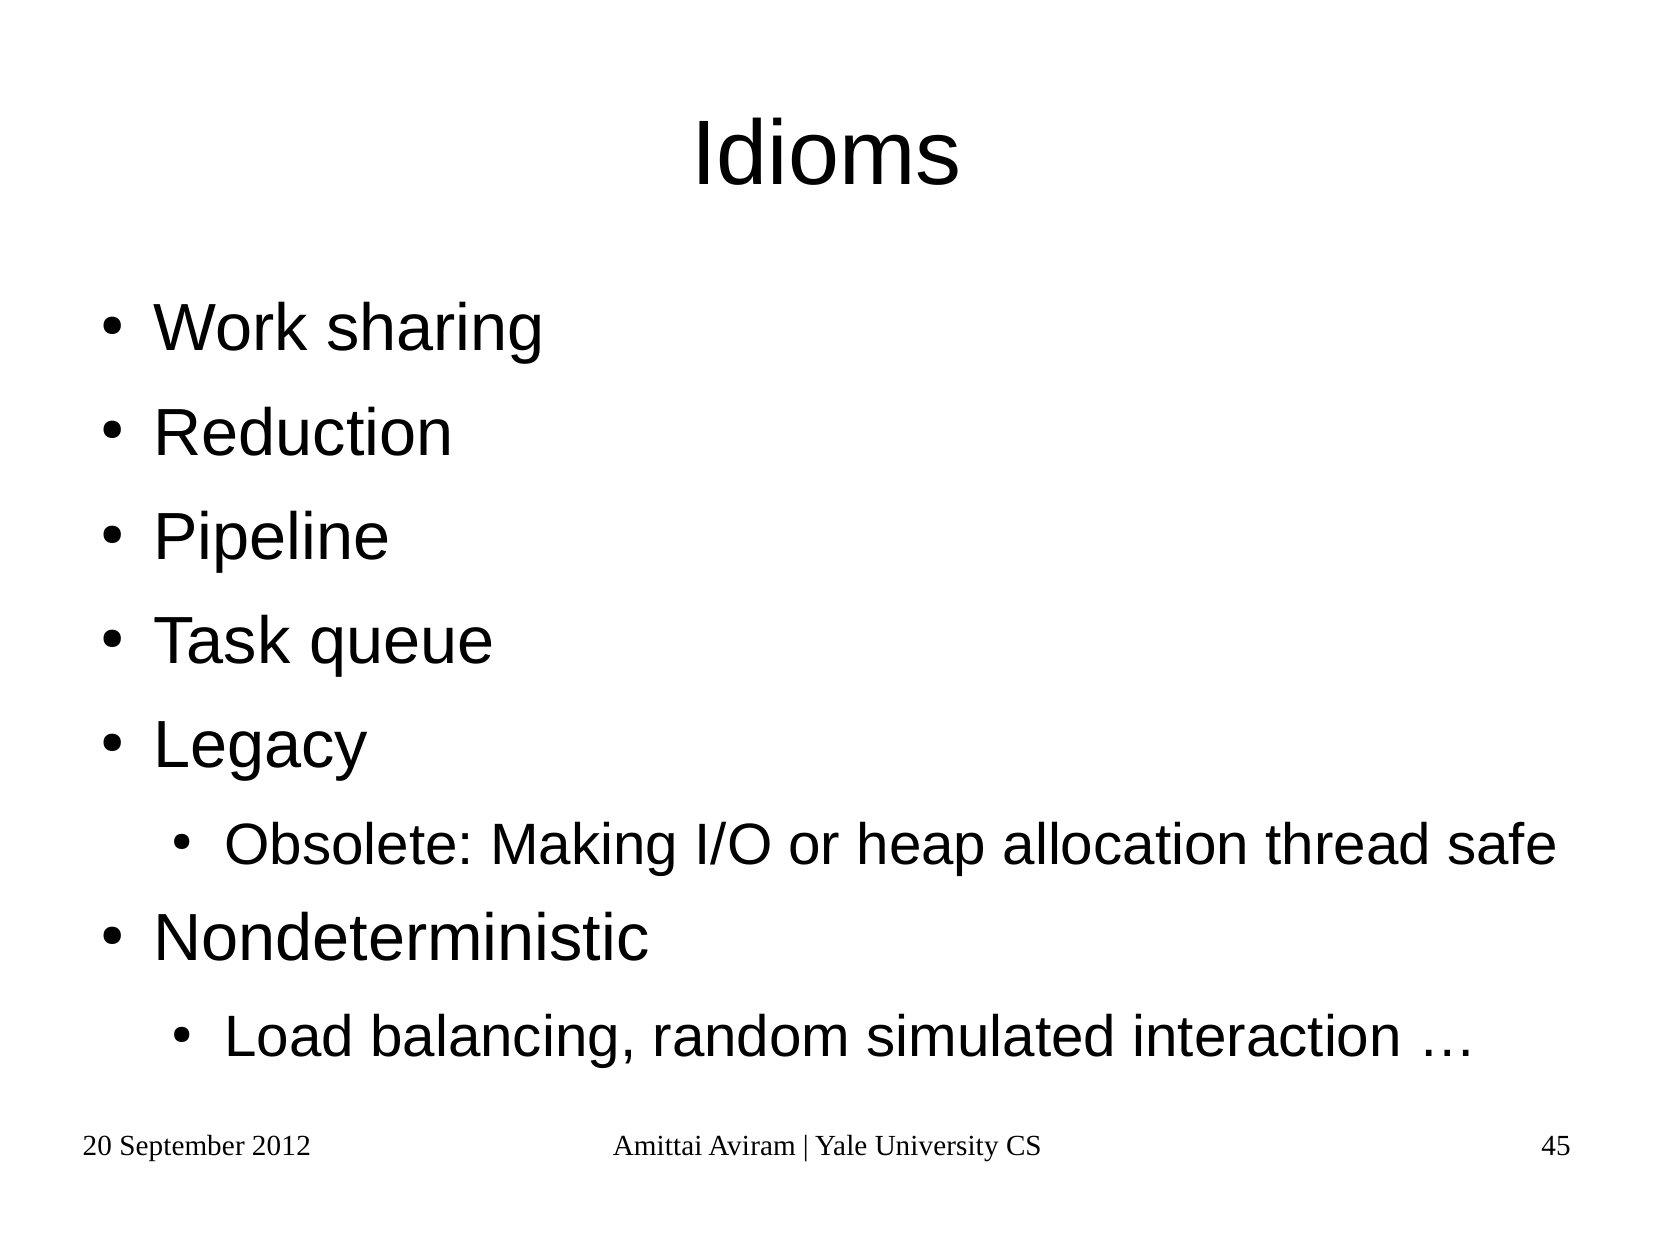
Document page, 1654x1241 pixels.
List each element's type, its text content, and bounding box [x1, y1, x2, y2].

title Idioms [82, 49, 1571, 257]
list Work sharing Reduction Pipeline Task queue Legacy Obsolete: Making I/O or heap allocation thread safe Nondeterministic Load balancing, random simulated interaction … [82, 290, 1571, 1109]
